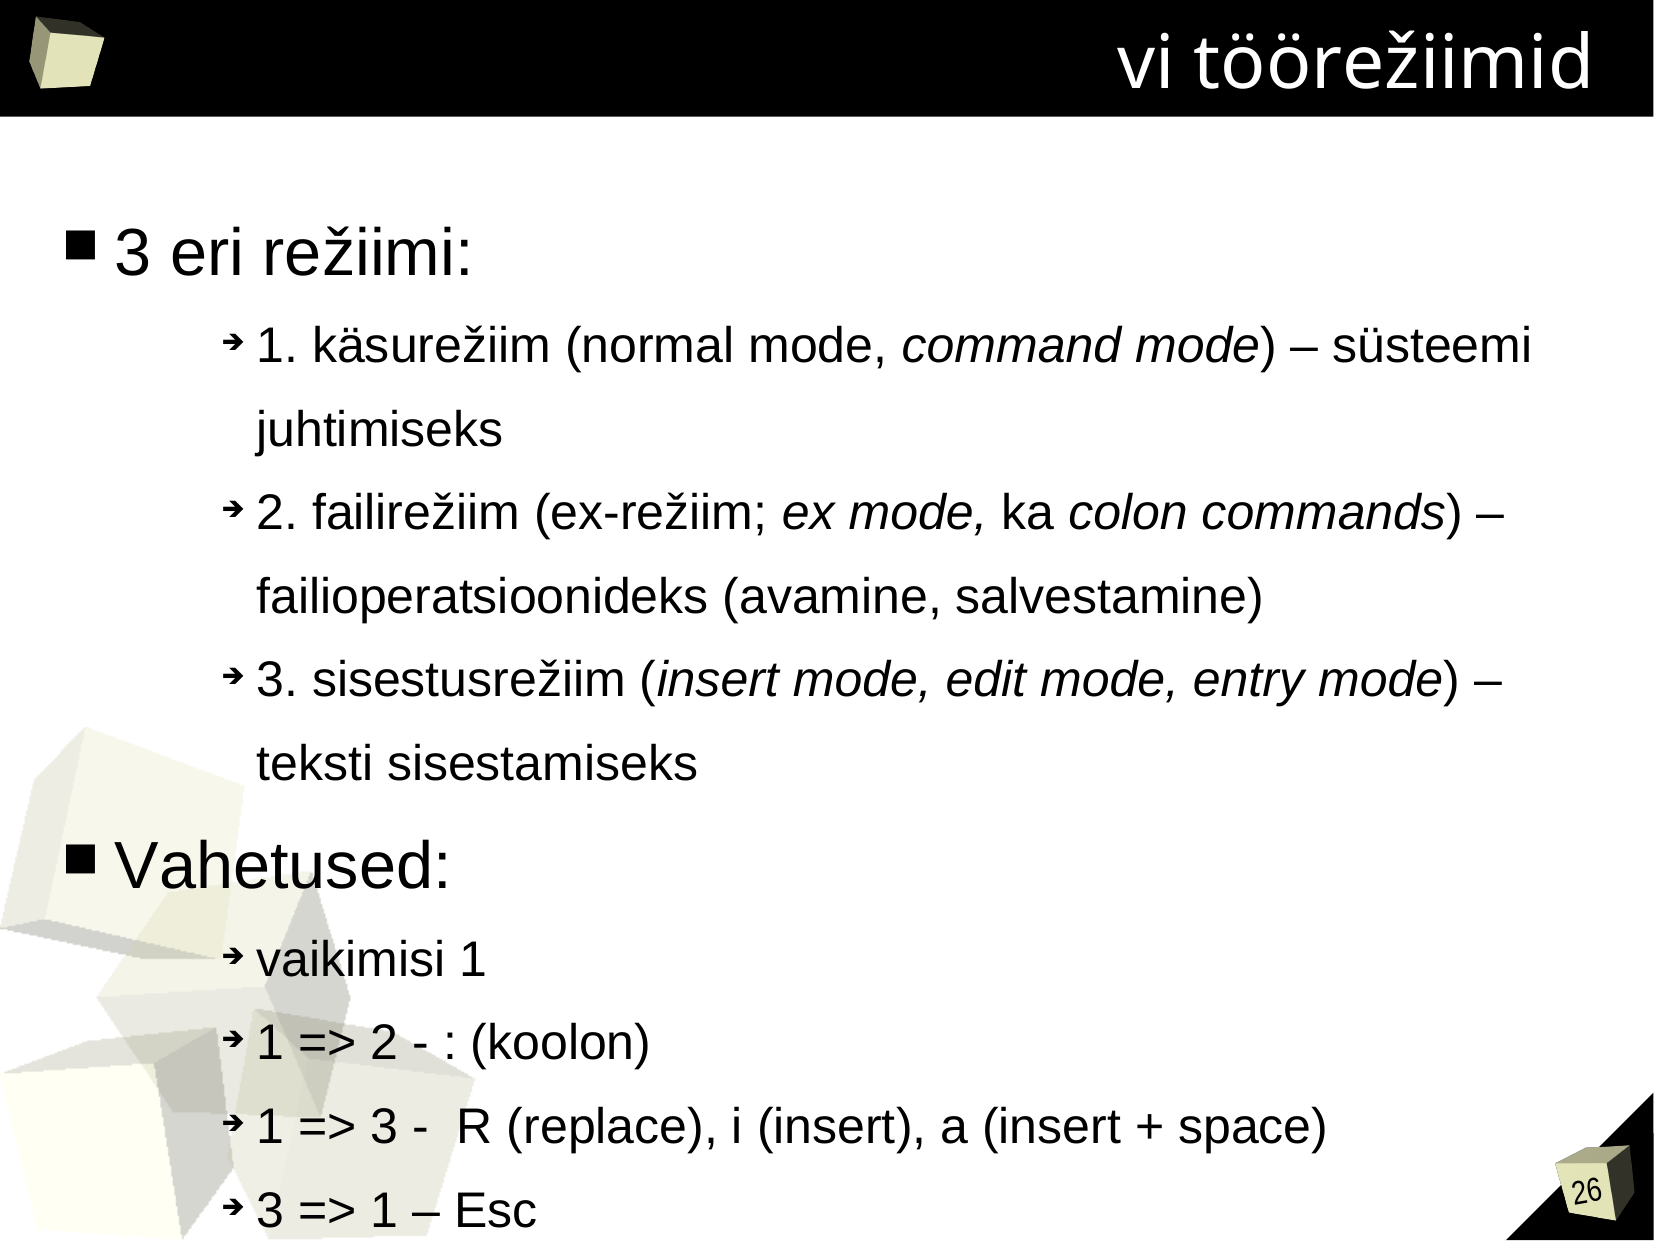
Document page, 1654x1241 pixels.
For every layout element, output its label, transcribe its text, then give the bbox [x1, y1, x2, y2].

picture [463, 1214, 477, 1223]
picture [0, 726, 477, 1241]
title vi töörežiimid [118, 0, 1595, 119]
list 3 eri režiimi: 1. käsurežiim (normal mode, command mode) – süsteemi juhtimiseks 2. failirežiim (ex-režiim; ex mode, ka colon commands) – failioperatsioonideks (avamine, salvestamine) 3. sisestusrežiim (insert mode, edit mode, entry mode) – teksti sisestamiseks Vahetused: vaikimisi 1 1 => 2 - : (koolon) 1 => 3 - R (replace), i (insert), a (insert + space) 3 => 1 – Esc [44, 177, 1611, 1214]
